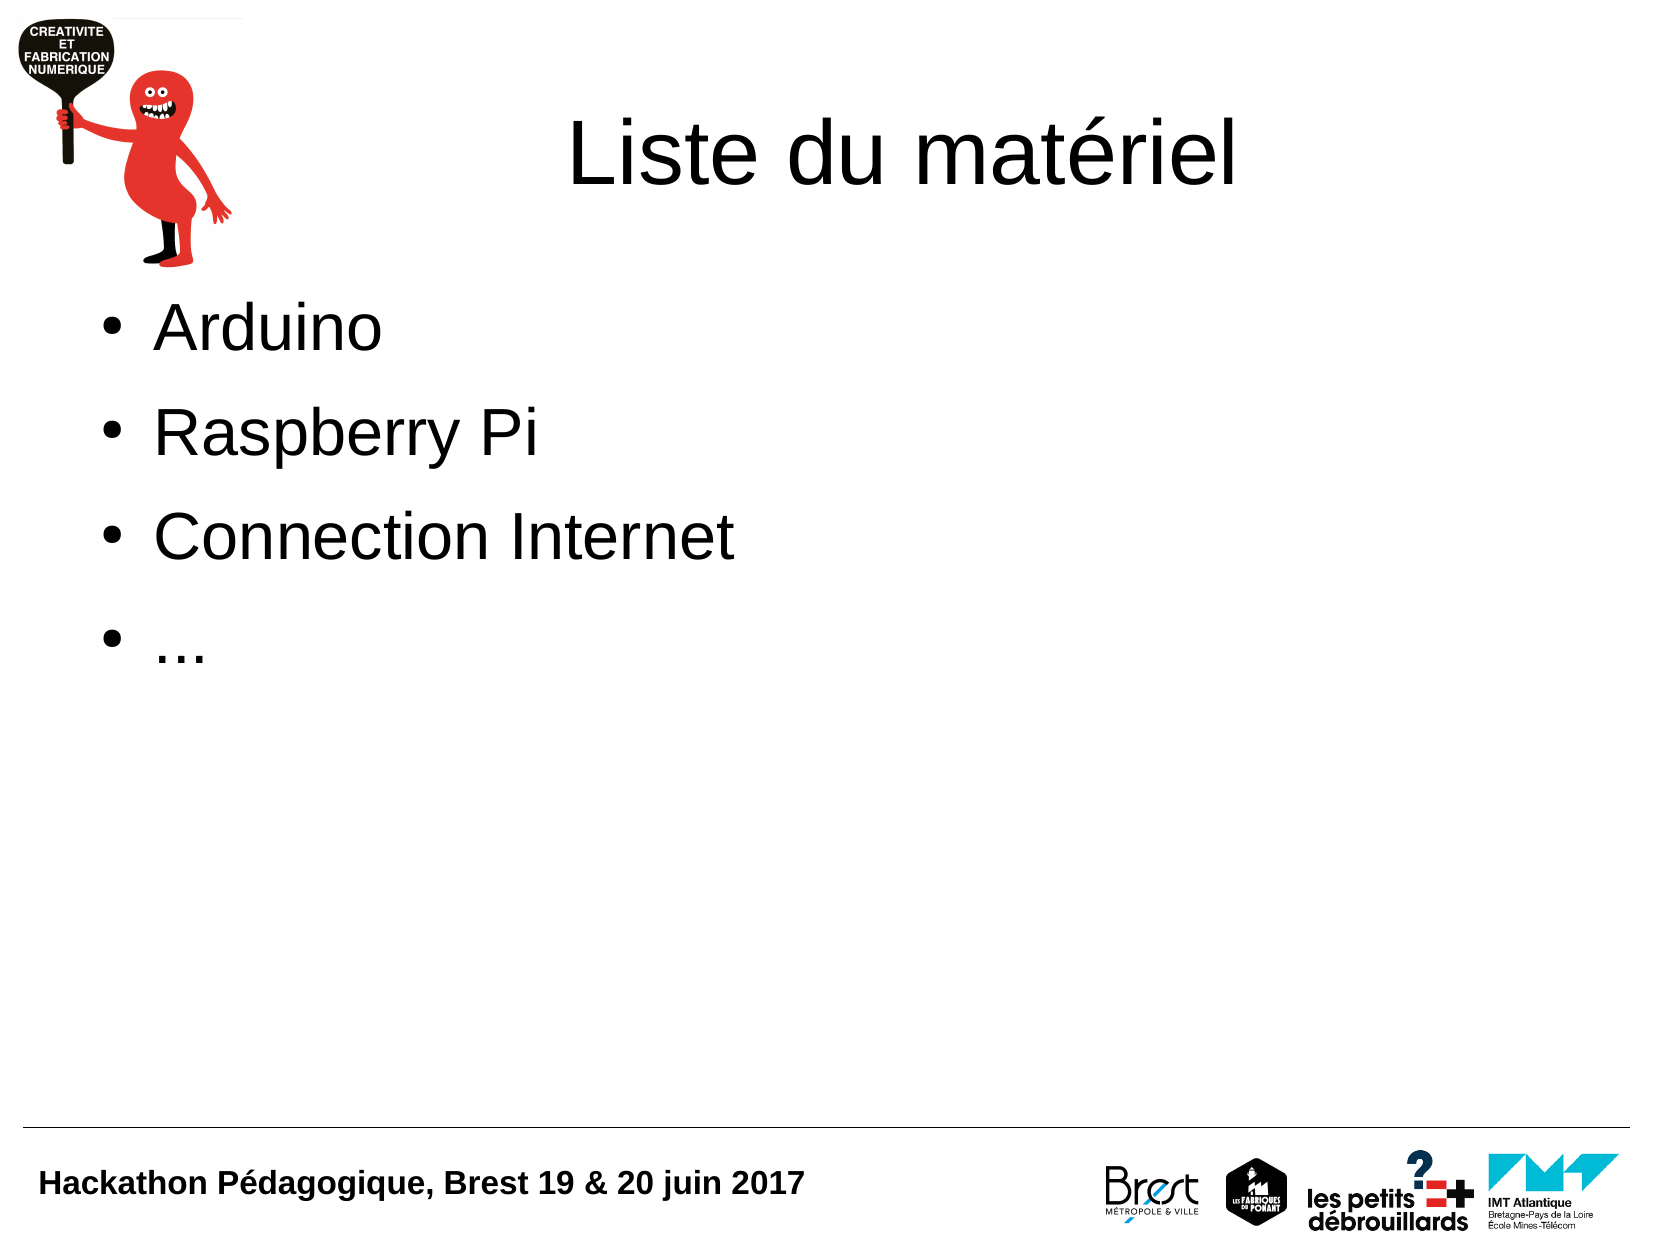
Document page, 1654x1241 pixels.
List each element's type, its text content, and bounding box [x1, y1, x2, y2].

picture [1226, 1158, 1287, 1226]
picture [1308, 1150, 1474, 1231]
picture [15, 18, 243, 269]
picture [1488, 1153, 1619, 1229]
picture [1086, 1151, 1218, 1240]
text_box Hackathon Pédagogique, Brest 19 & 20 juin 2017 [23, 1157, 945, 1210]
list Arduino Raspberry Pi Connection Internet ... [82, 290, 1571, 1109]
title Liste du matériel [236, 49, 1571, 257]
